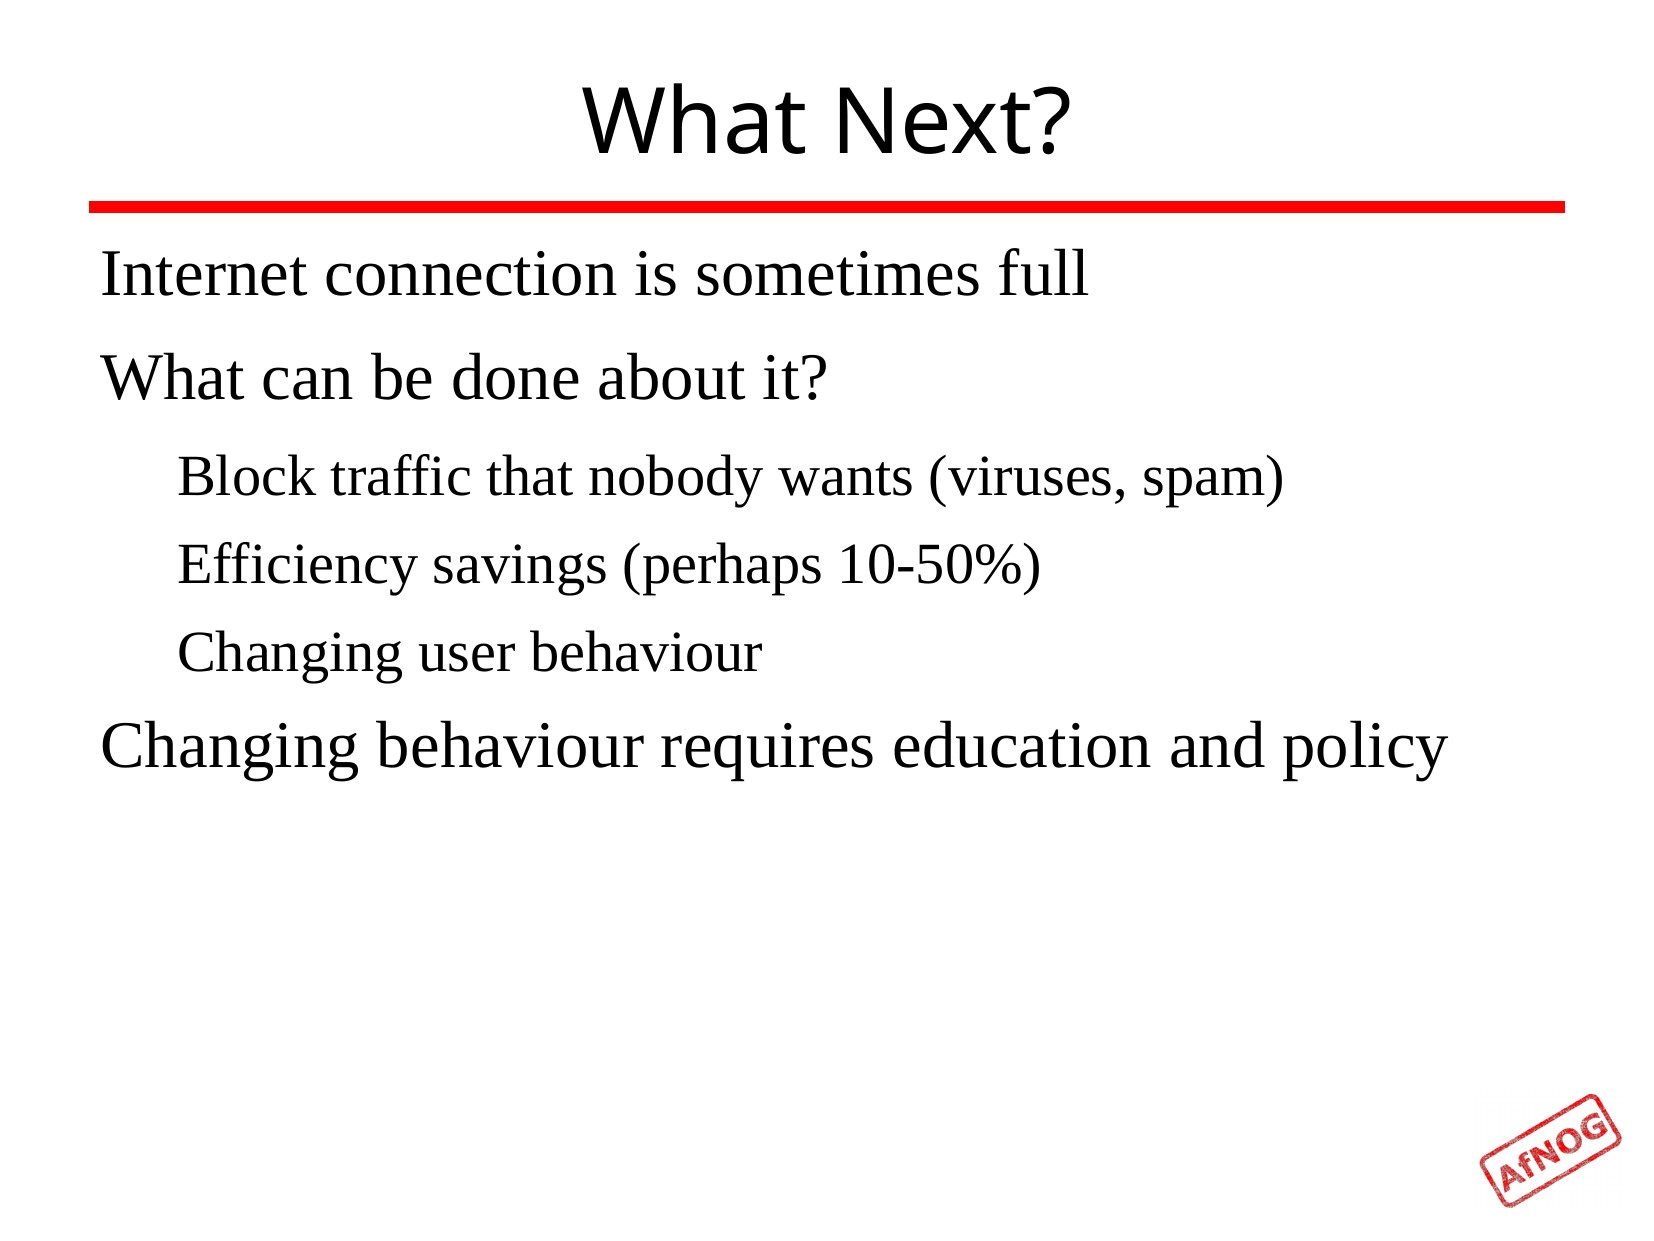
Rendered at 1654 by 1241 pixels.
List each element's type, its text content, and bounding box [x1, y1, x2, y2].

title What Next? [88, 29, 1565, 207]
list Internet connection is sometimes full What can be done about it? Block traffic that nobody wants (viruses, spam) Efficiency savings (perhaps 10-50%) Changing user behaviour Changing behaviour requires education and policy [82, 236, 1571, 1123]
picture [1476, 1090, 1625, 1211]
